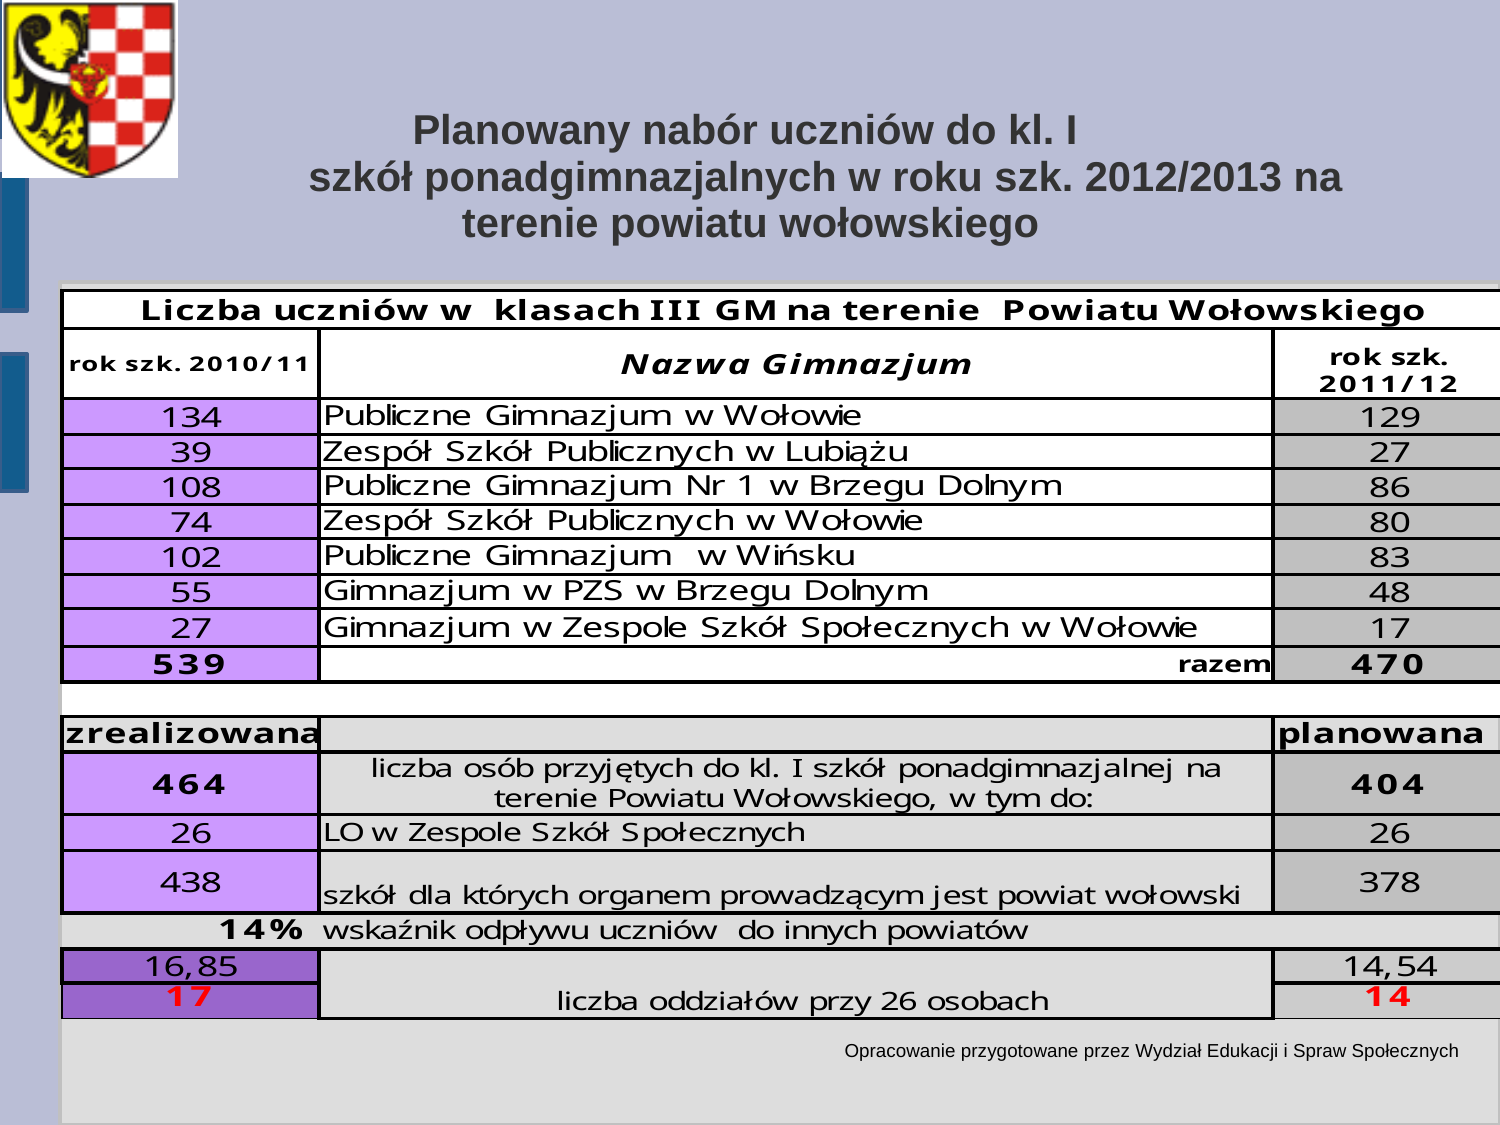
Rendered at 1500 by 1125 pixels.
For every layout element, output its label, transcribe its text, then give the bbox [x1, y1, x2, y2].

text_box Opracowanie przygotowane przez Wydział Edukacji i Spraw Społecznych [826, 1033, 1477, 1105]
title Planowany nabór uczniów do kl. I szkół ponadgimnazjalnych w roku szk. 2012/2013 na terenie powiatu wołowskiego [110, 82, 1392, 271]
picture [2, 0, 178, 178]
chart [59, 288, 1500, 1125]
